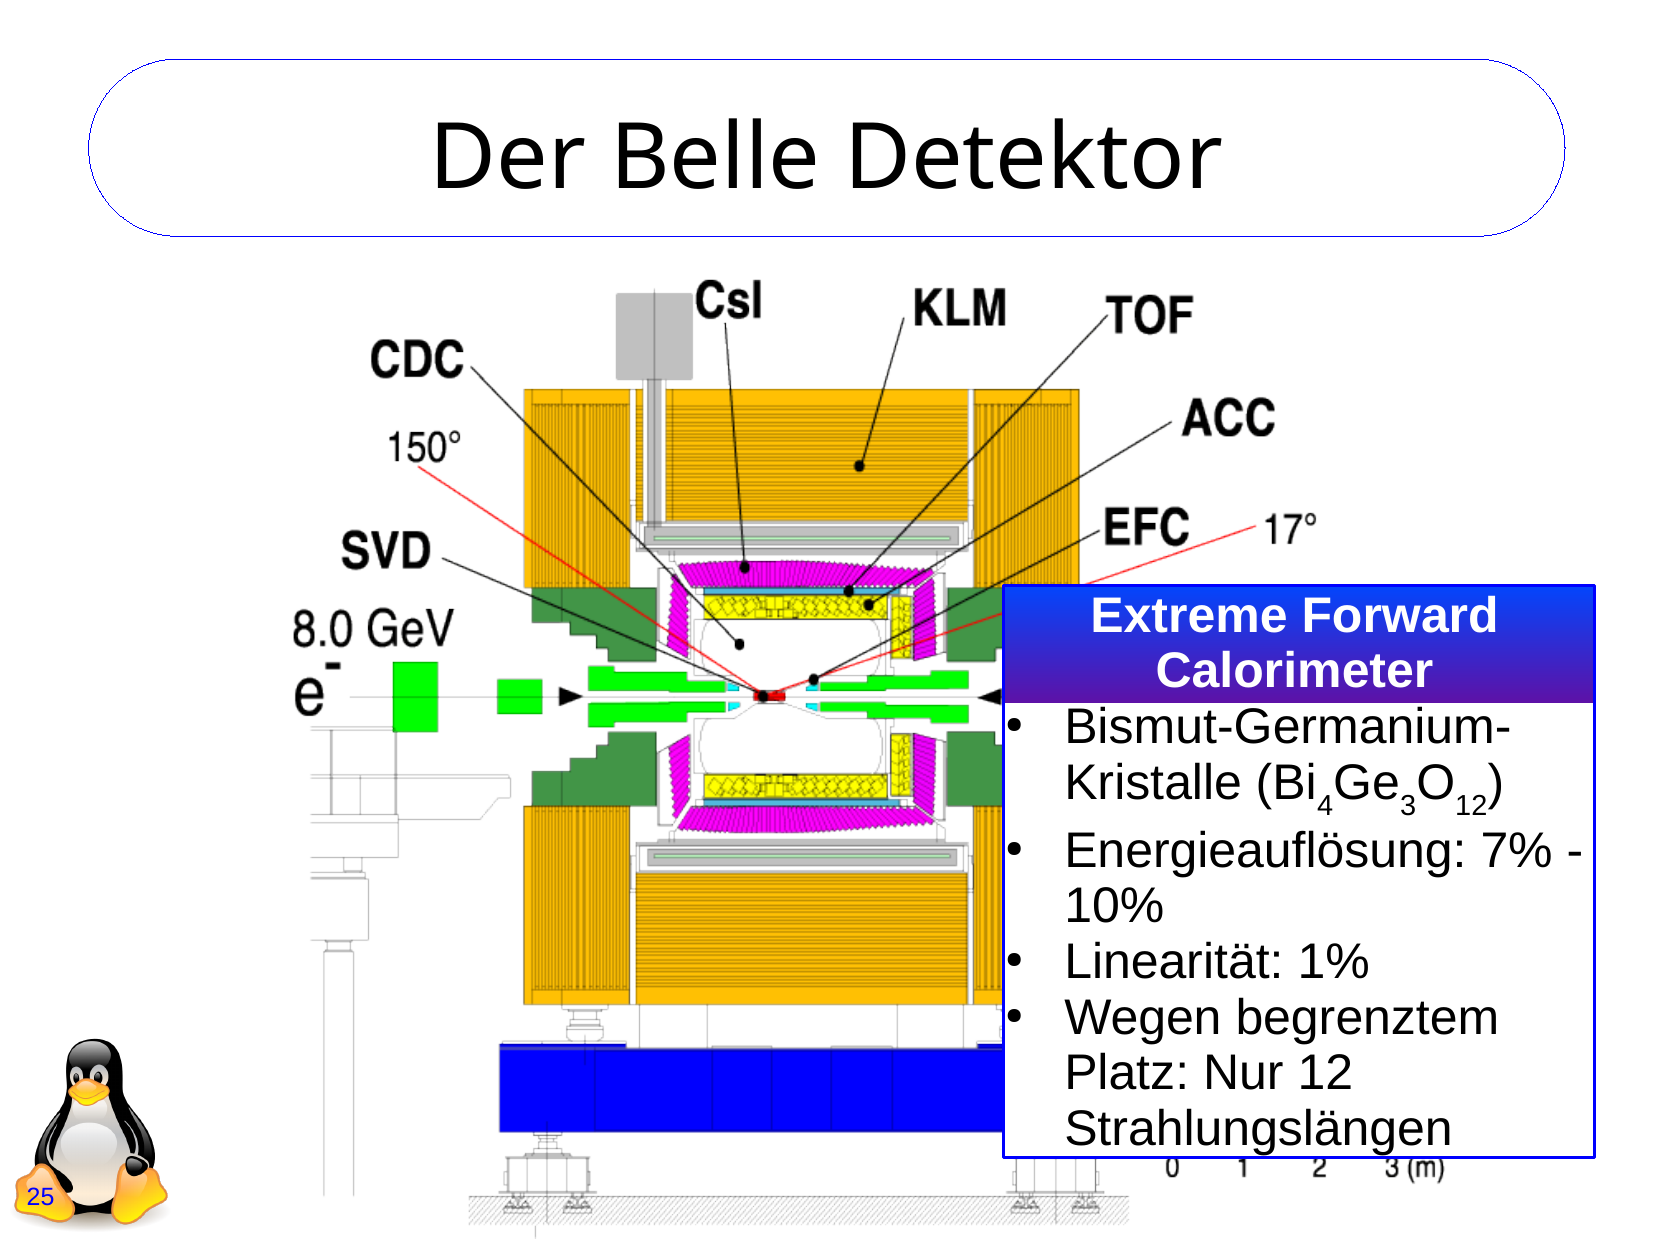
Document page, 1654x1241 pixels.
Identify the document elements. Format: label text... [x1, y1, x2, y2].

text_box Extreme Forward Calorimeter Bismut-Germanium-Kristalle (Bi4Ge3O12) Energieauflösung: 7% - 10% Linearität: 1% Wegen begrenztem Platz: Nur 12 Strahlungslängen [1003, 585, 1595, 1158]
title Der Belle Detektor [82, 56, 1571, 250]
picture [292, 265, 1447, 1239]
picture [2, 1030, 178, 1241]
